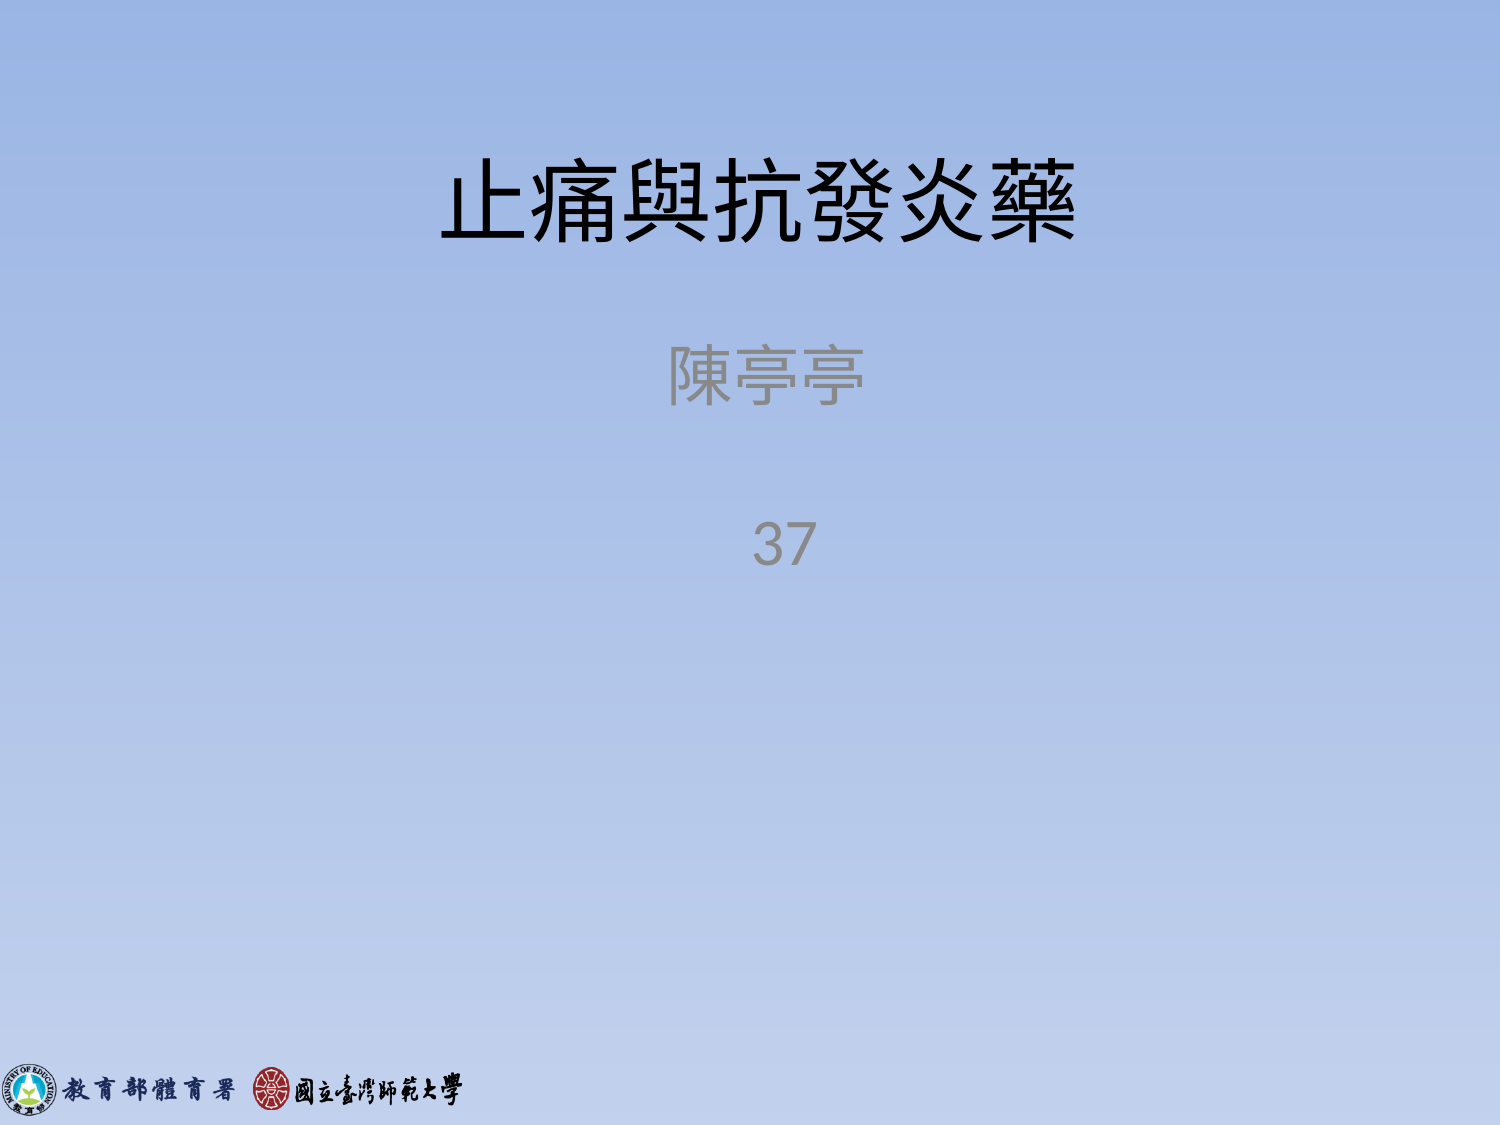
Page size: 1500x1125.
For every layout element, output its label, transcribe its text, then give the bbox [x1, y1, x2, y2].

picture [0, 1051, 243, 1125]
picture [253, 1067, 462, 1110]
title 止痛與抗發炎藥 [121, 78, 1397, 320]
text_box 37 [251, 491, 1302, 598]
subtitle 陳亭亭 [242, 326, 1293, 433]
